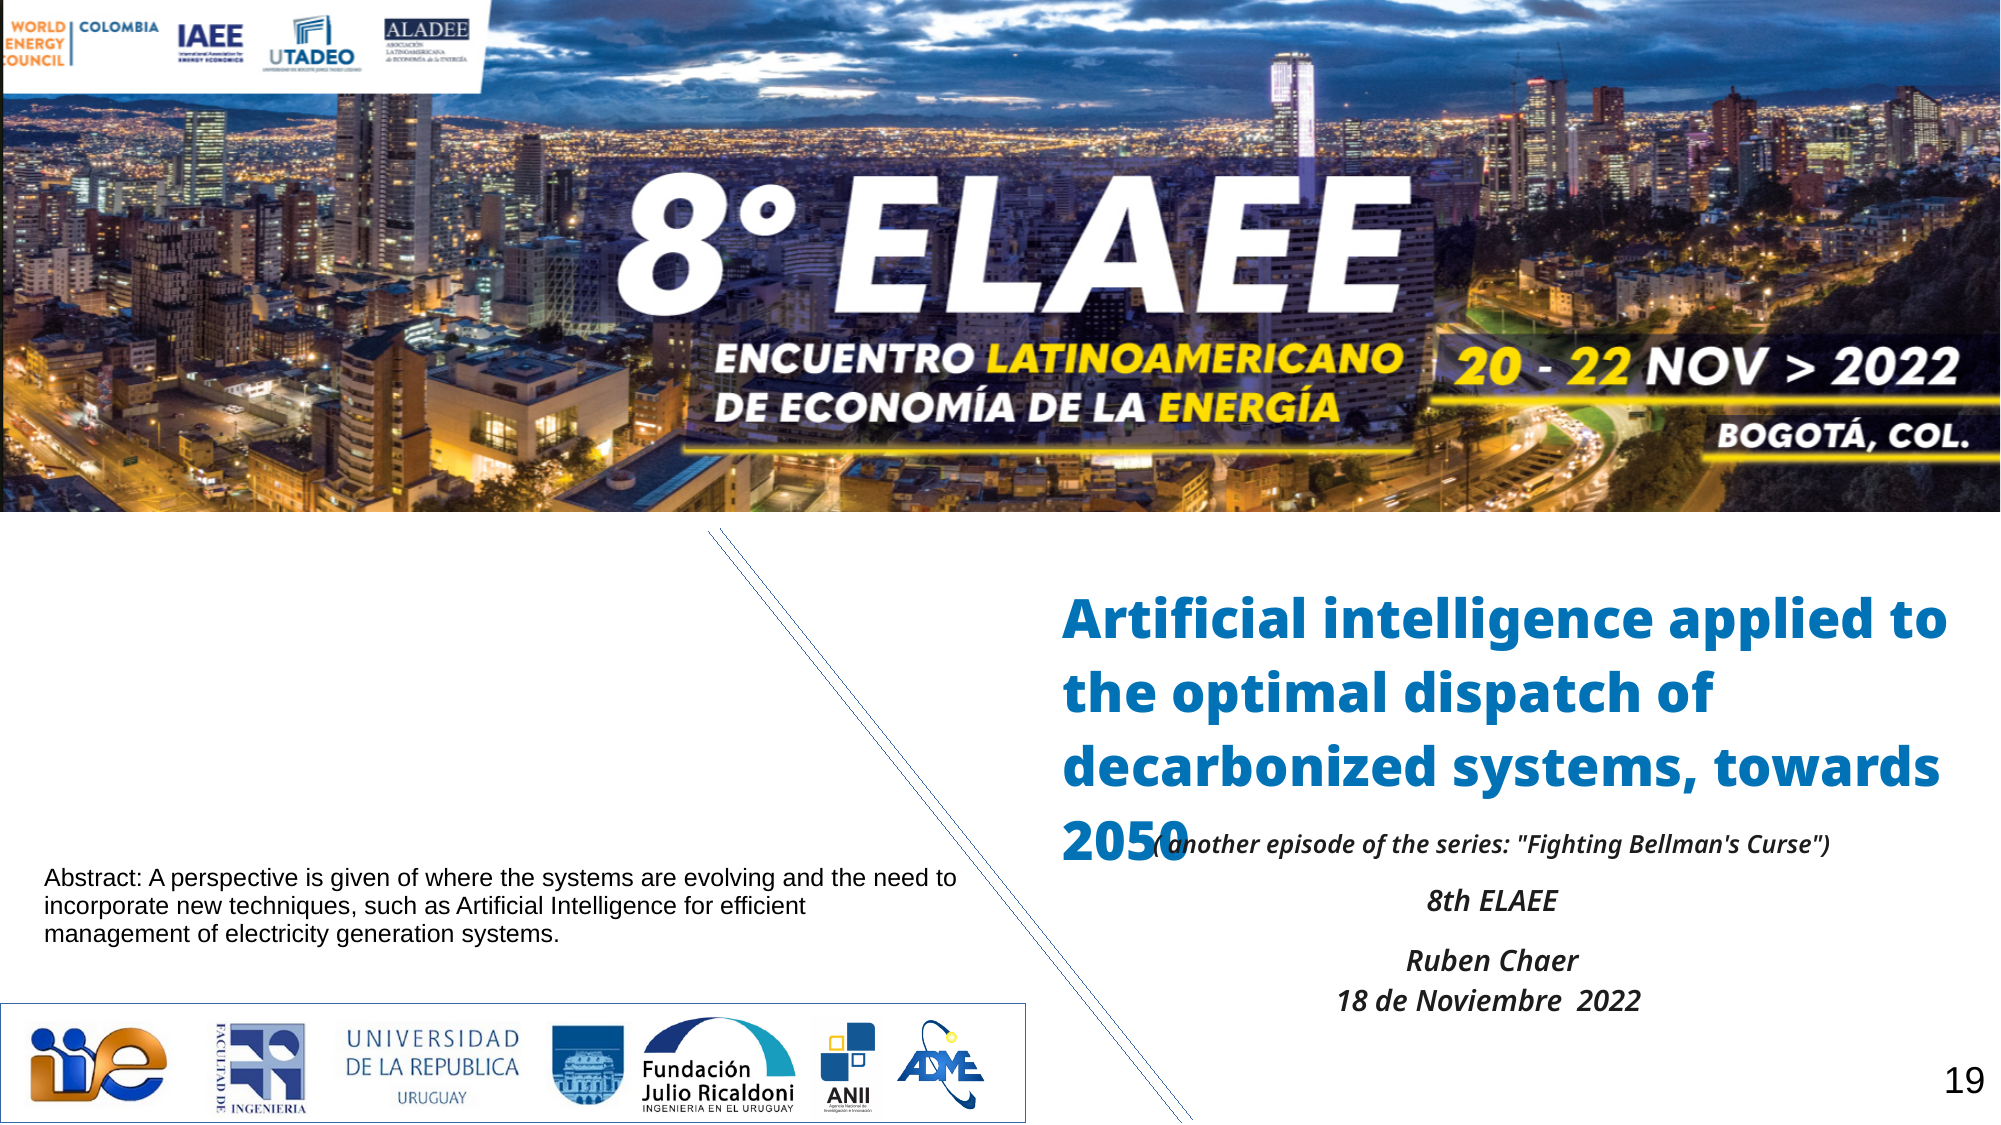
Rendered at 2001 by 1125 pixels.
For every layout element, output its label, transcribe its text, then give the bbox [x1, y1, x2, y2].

list ( another episode of the series: "Fighting Bellman's Curse") 8th ELAEE Ruben Chaer 18 de Noviembre 2022 [1003, 826, 1981, 1063]
picture [897, 1020, 987, 1111]
picture [810, 1015, 882, 1120]
picture [0, 0, 2001, 512]
text_box [0, 1003, 1026, 1123]
picture [17, 1015, 800, 1120]
title Artificial intelligence applied to the optimal dispatch of decarbonized systems, towards 2050 [1062, 580, 1979, 798]
text_box Abstract: A perspective is given of where the systems are evolving and the need to incorporate new techniques, such as Artificial Intelligence for efficient management of electricity generation systems. [29, 856, 975, 984]
